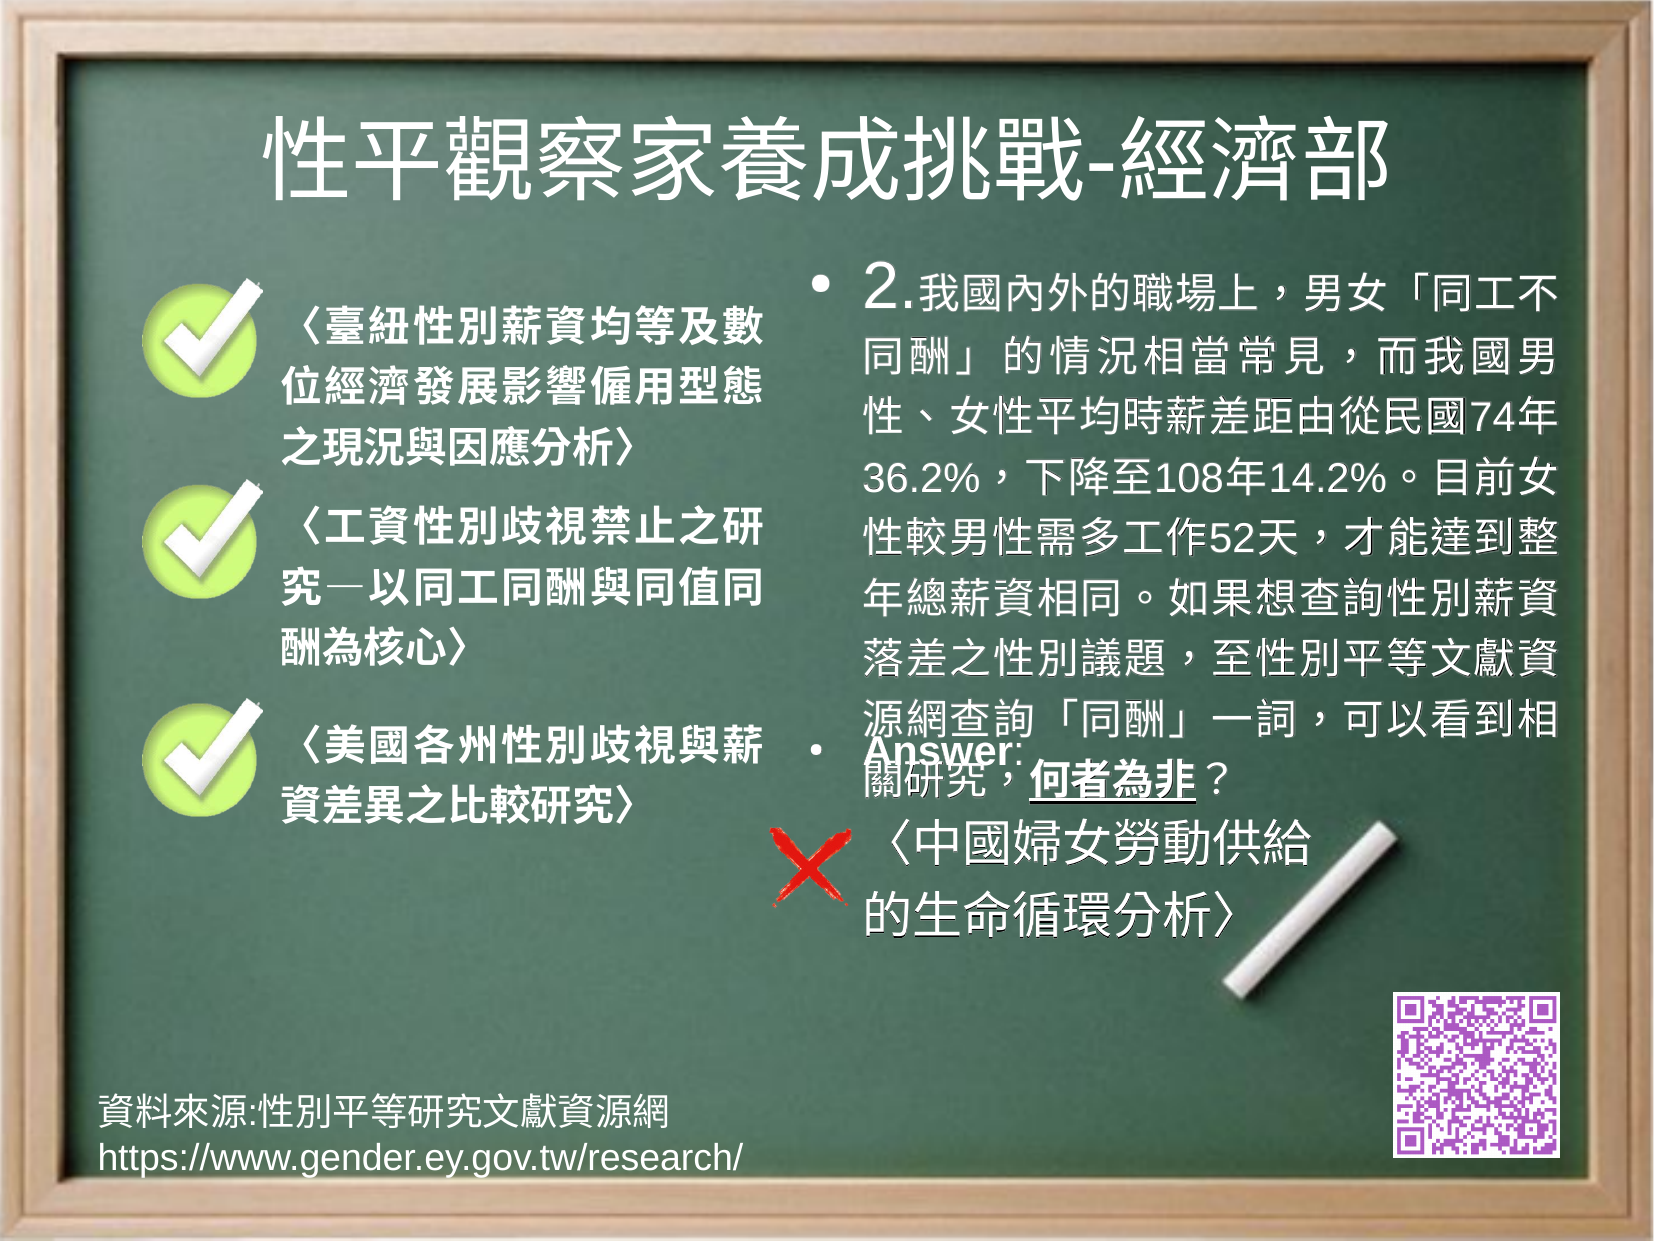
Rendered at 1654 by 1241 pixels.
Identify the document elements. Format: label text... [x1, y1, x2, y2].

title 性平觀察家養成挑戰-經濟部 [82, 42, 1571, 264]
text_box 〈臺紐性別薪資均等及數位經濟發展影響僱用型態之現況與因應分析〉 [265, 285, 780, 458]
text_box 〈美國各州性別歧視與薪資差異之比較研究〉 [265, 704, 780, 869]
text_box 〈工資性別歧視禁止之研究—以同工同酬與同值同酬為核心〉 [265, 486, 780, 659]
picture [0, 0, 1654, 1241]
list 2.我國內外的職場上，男女「同工不同酬」的情況相當常見，而我國男性、女性平均時薪差距由從民國74年36.2%，下降至108年14.2%。目前女性較男性需多工作52天，才能達到整年總薪資相同。如果想查詢性別薪資落差之性別議題，至性別平等文獻資源網查詢「同酬」一詞，可以看到相關研究，何者為非？ [720, 1028, 1560, 1174]
text_box 資料來源:性別平等研究文獻資源網 https://www.gender.ey.gov.tw/research/ [82, 1074, 863, 1179]
list Answer: 〈中國婦女勞動供給 的生命循環分析〉 [720, 727, 1441, 1028]
list 2.我國內外的職場上，男女「同工不同酬」的情況相當常見，而我國男性、女性平均時薪差距由從民國74年36.2%，下降至108年14.2%。目前女性較男性需多工作52天，才能達到整年總薪資相同。如果想查詢性別薪資落差之性別議題，至性別平等文獻資源網查詢「同酬」一詞，可以看到相關研究，何者為非？ [720, 264, 1560, 992]
